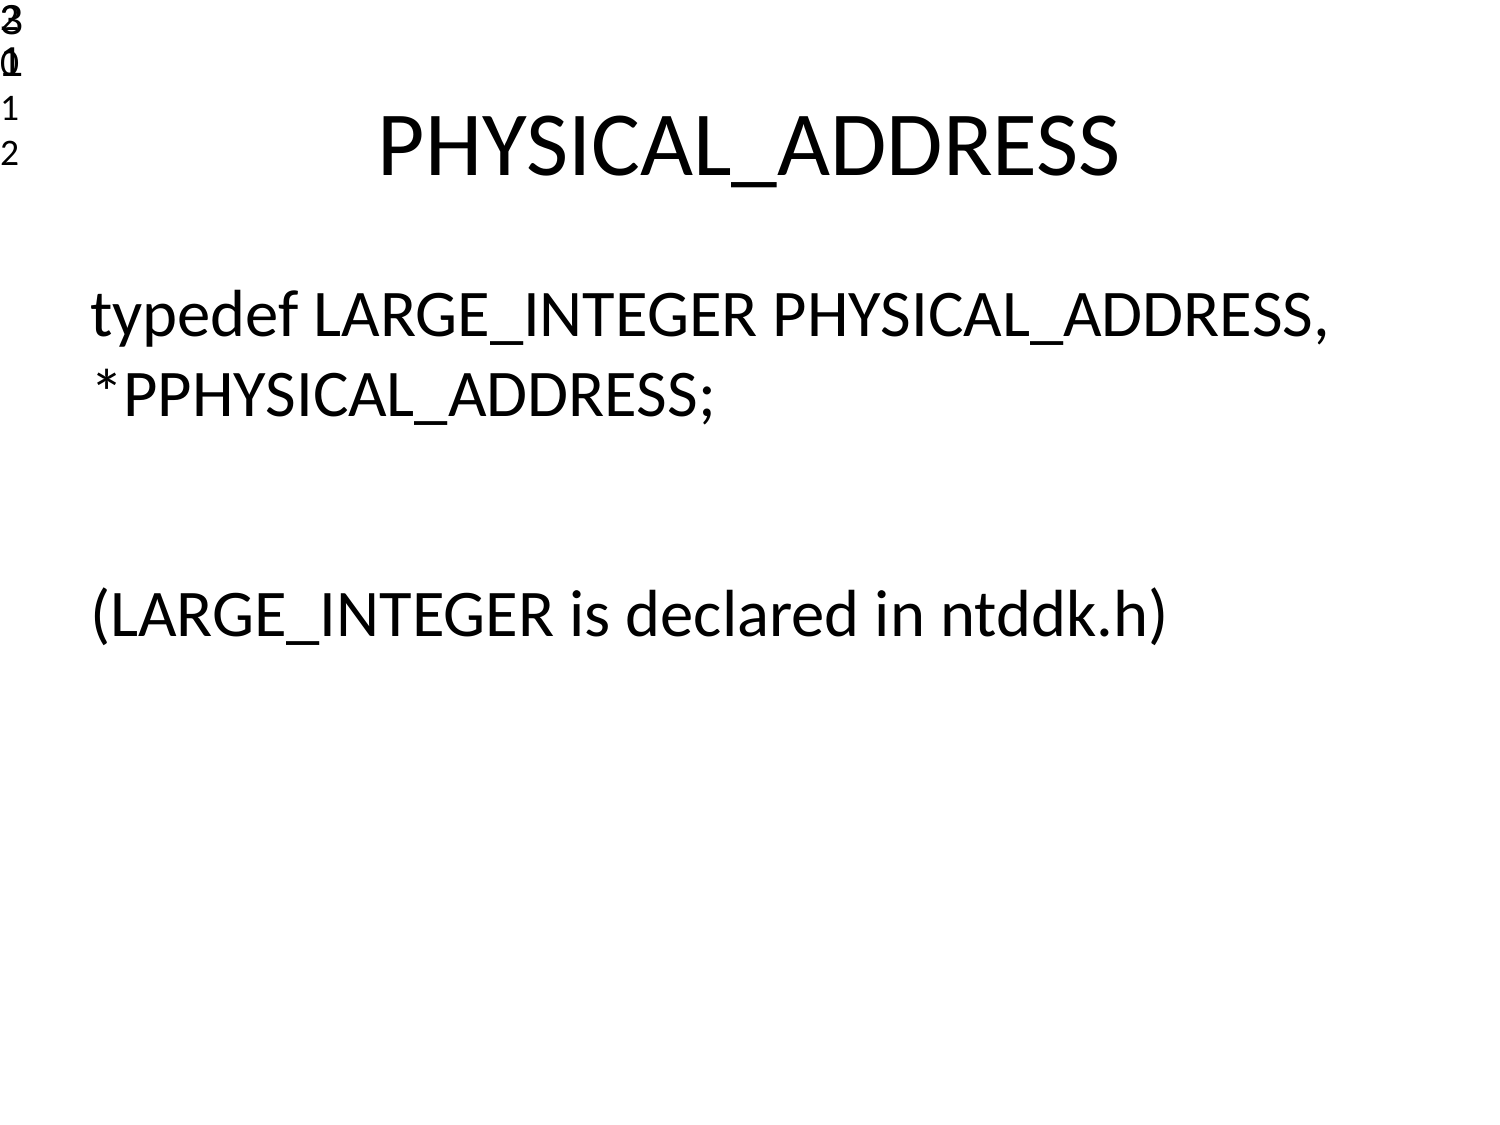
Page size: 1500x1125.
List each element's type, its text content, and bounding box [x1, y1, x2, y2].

list typedef LARGE_INTEGER PHYSICAL_ADDRESS, *PPHYSICAL_ADDRESS; (LARGE_INTEGER is declared in ntddk.h) [75, 262, 1425, 1005]
title PHYSICAL_ADDRESS [75, 45, 1425, 233]
